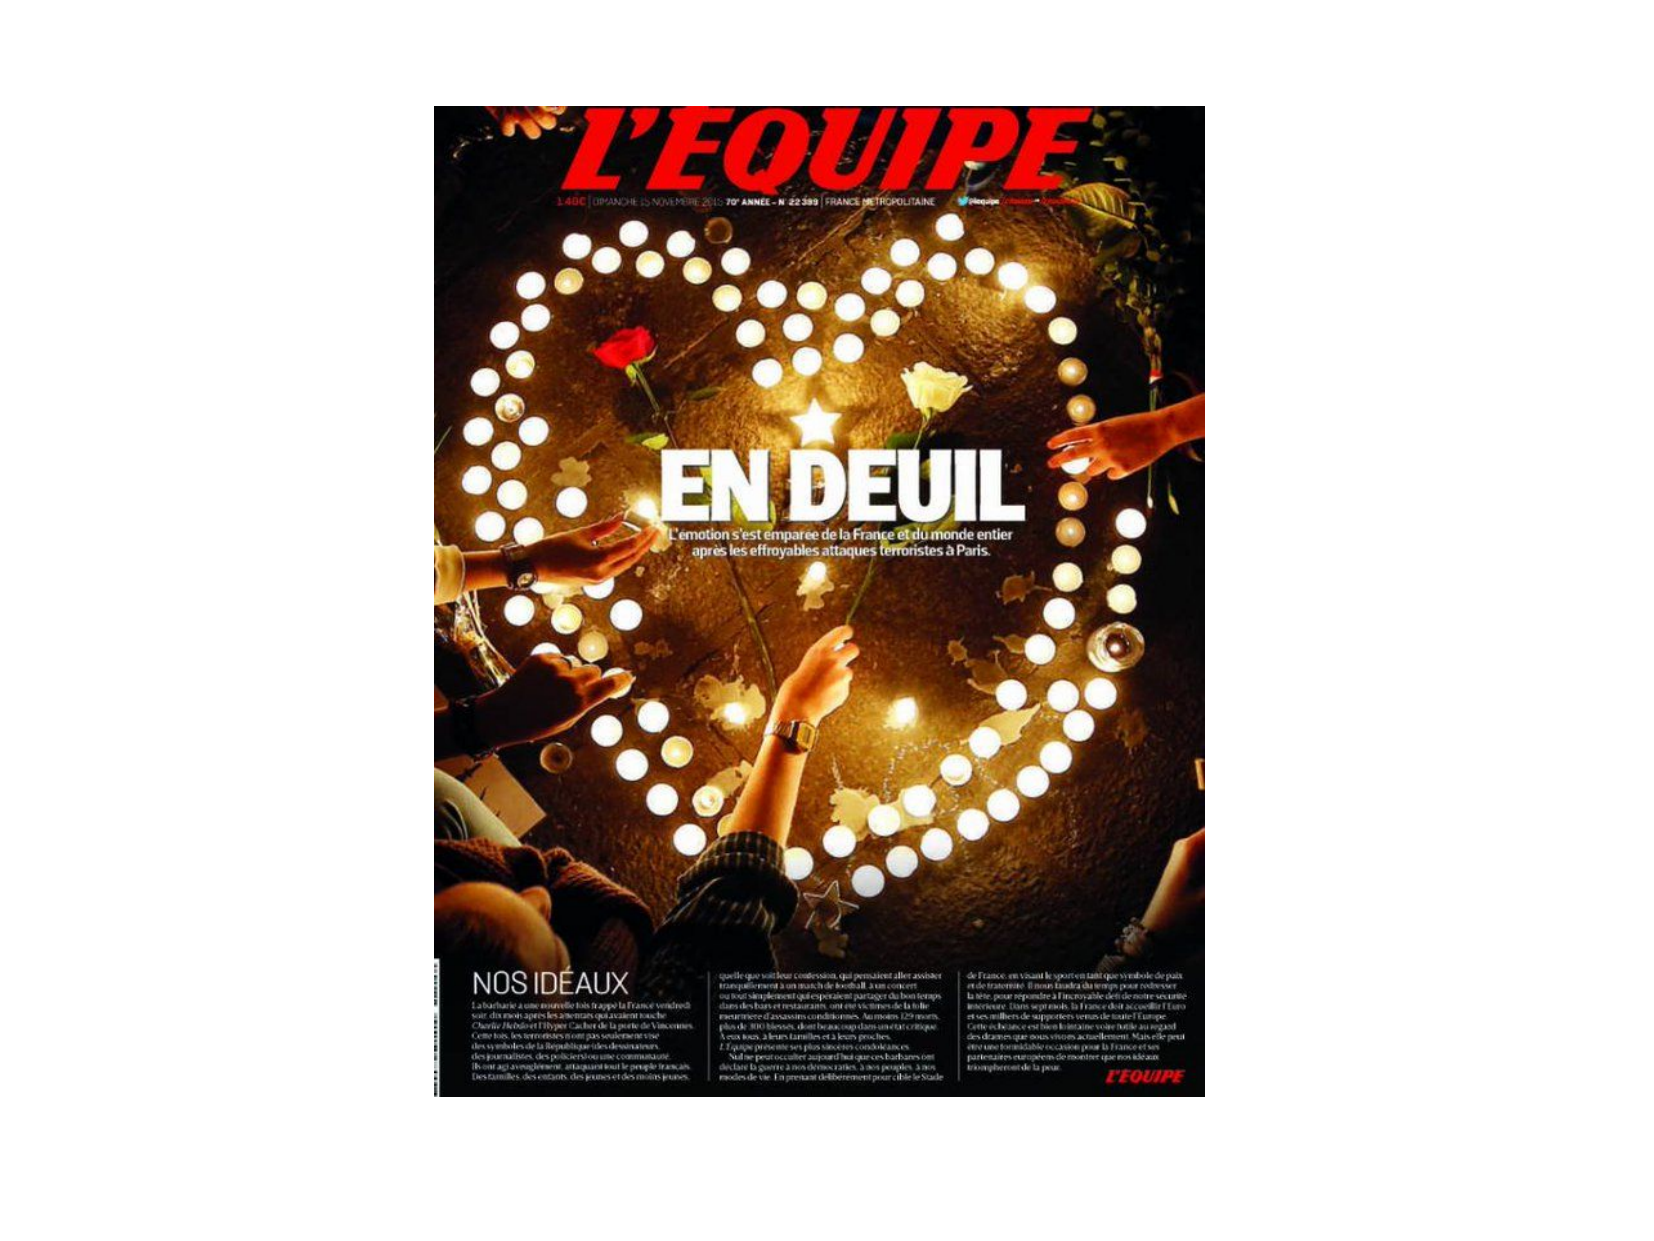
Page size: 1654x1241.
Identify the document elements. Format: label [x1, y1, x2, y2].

picture [434, 106, 1205, 1097]
